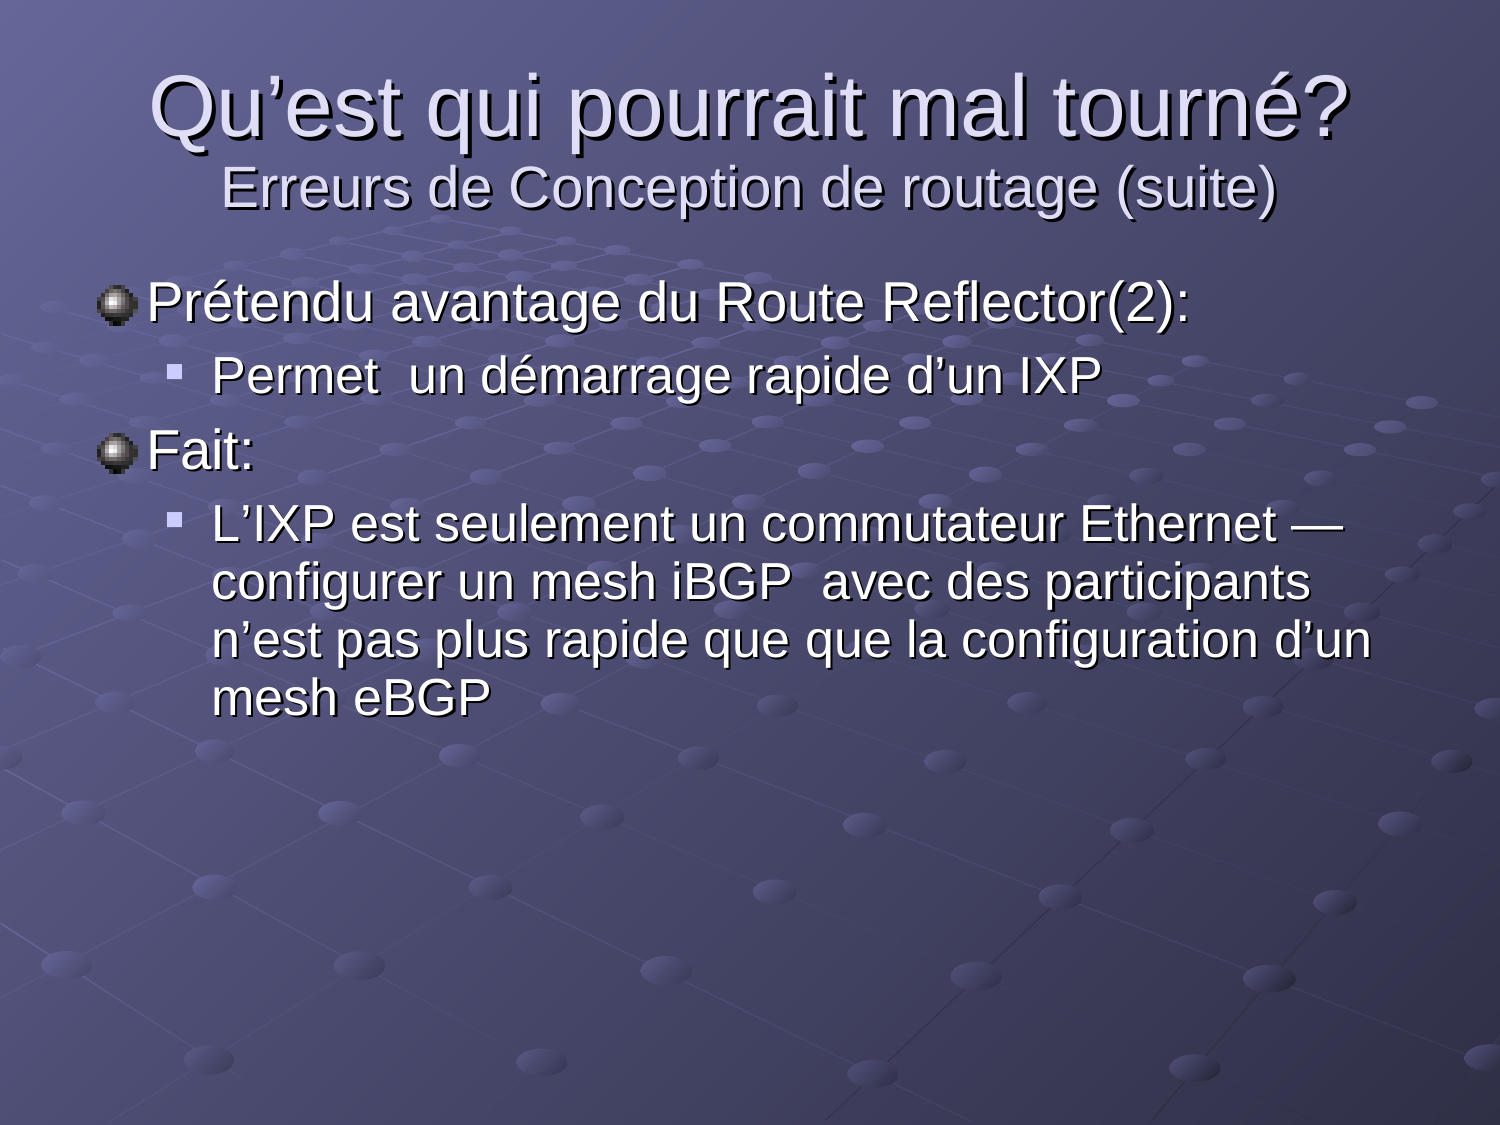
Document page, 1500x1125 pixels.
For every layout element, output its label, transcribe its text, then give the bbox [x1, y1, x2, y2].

list Prétendu avantage du Route Reflector(2): Permet un démarrage rapide d’un IXP Fait: L’IXP est seulement un commutateur Ethernet — configurer un mesh iBGP avec des participants n’est pas plus rapide que que la configuration d’un mesh eBGP [75, 262, 1426, 1007]
title Qu’est qui pourrait mal tourné? Erreurs de Conception de routage (suite) [75, 43, 1426, 234]
